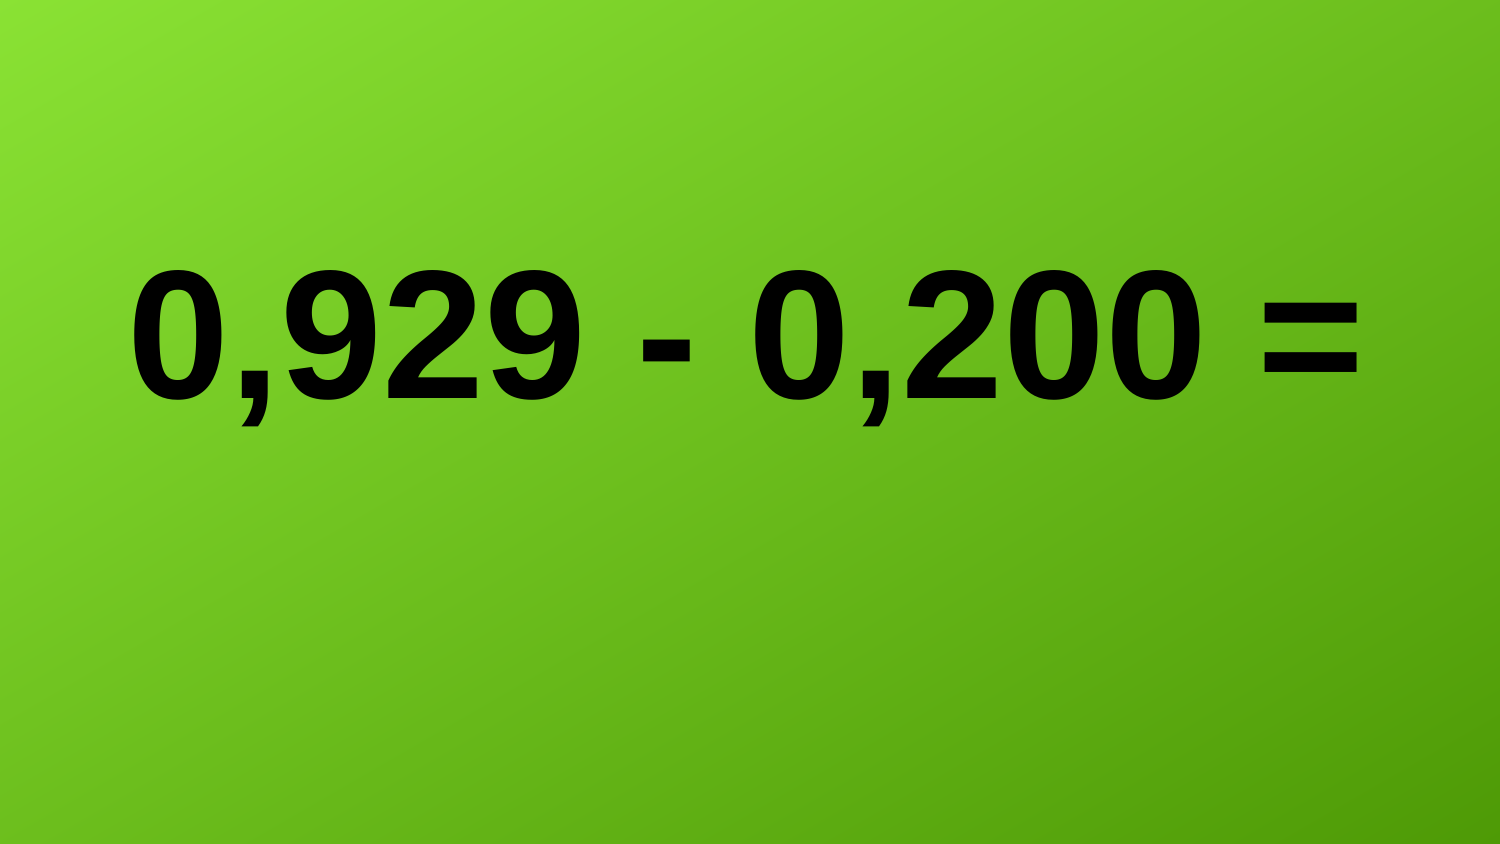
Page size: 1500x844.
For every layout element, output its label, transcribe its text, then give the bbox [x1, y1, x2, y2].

title 0,929 - 0,200 = [112, 259, 1388, 451]
